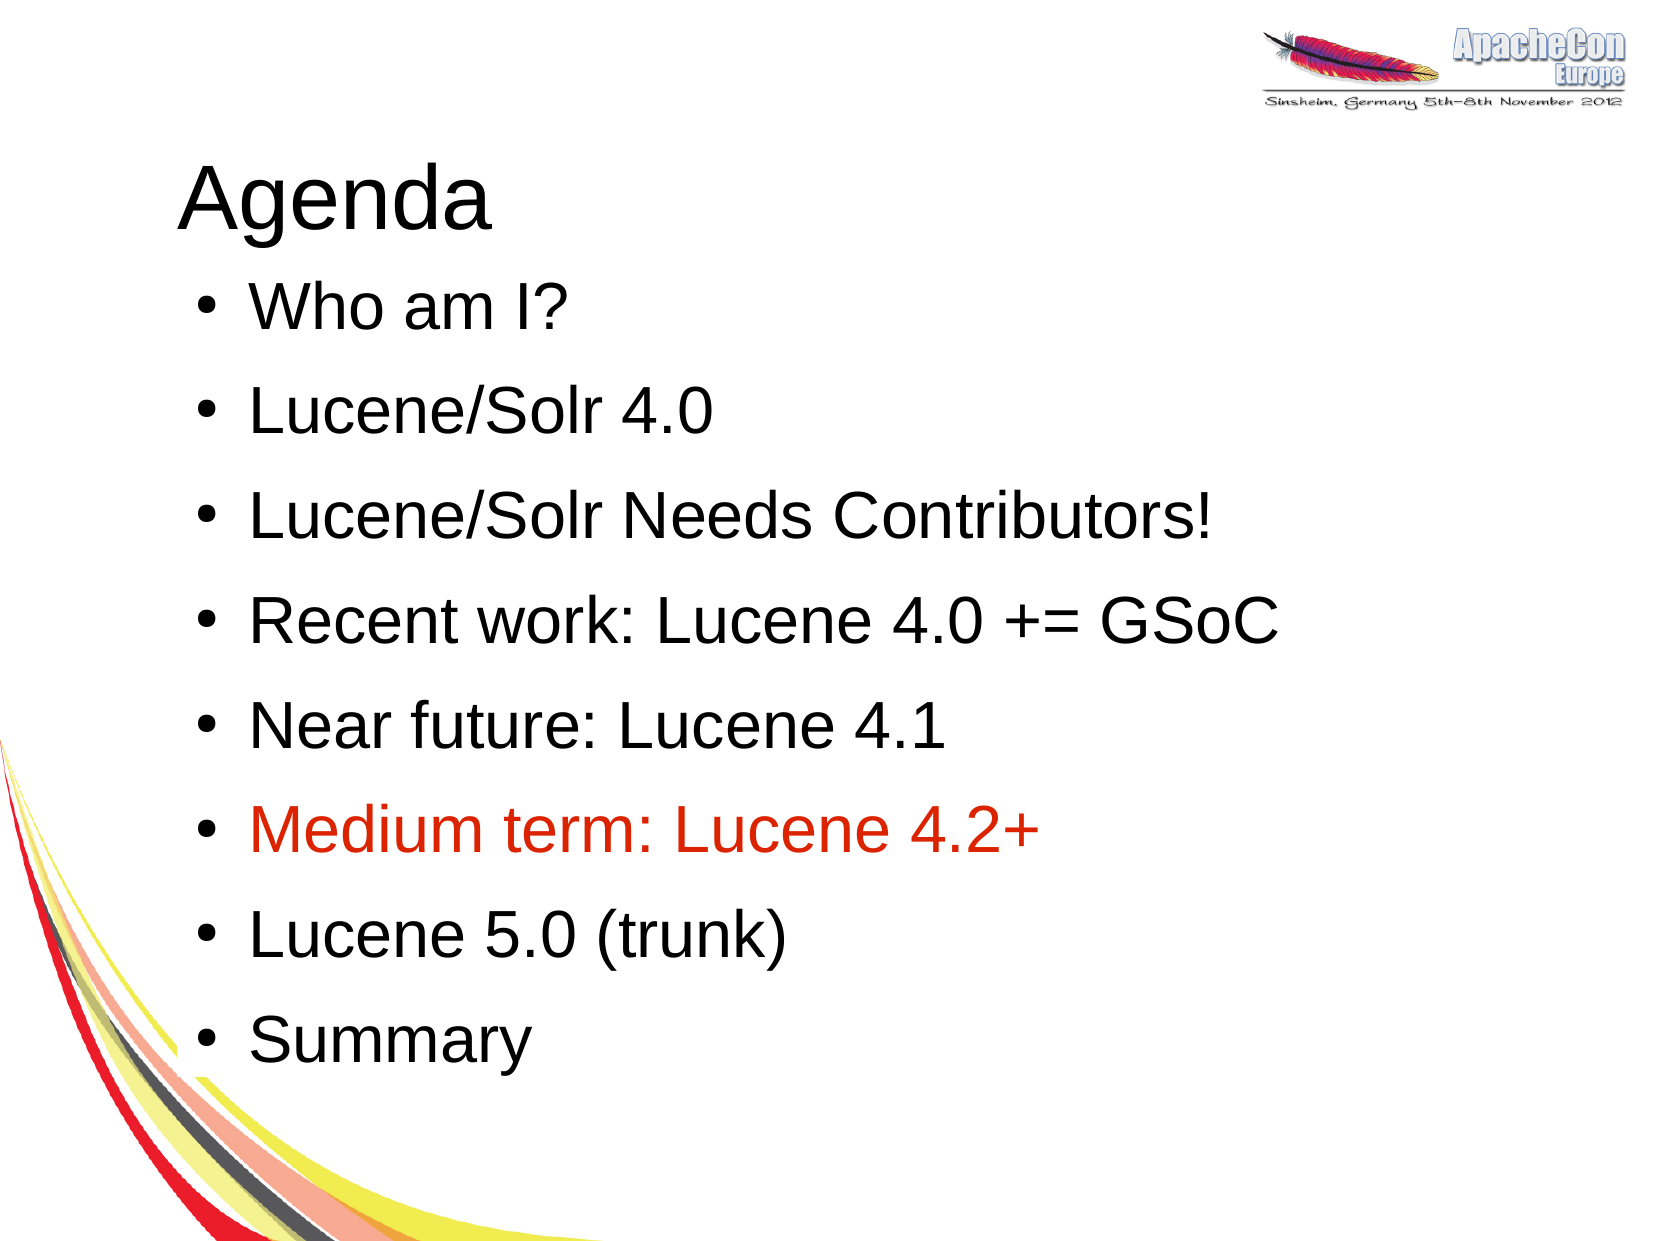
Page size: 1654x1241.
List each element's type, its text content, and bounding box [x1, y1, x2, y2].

picture [0, 0, 1654, 1241]
list Who am I? Lucene/Solr 4.0 Lucene/Solr Needs Contributors! Recent work: Lucene 4.0 += GSoC Near future: Lucene 4.1 Medium term: Lucene 4.2+ Lucene 5.0 (trunk) Summary [177, 268, 1536, 1075]
title Agenda [177, 146, 1536, 250]
